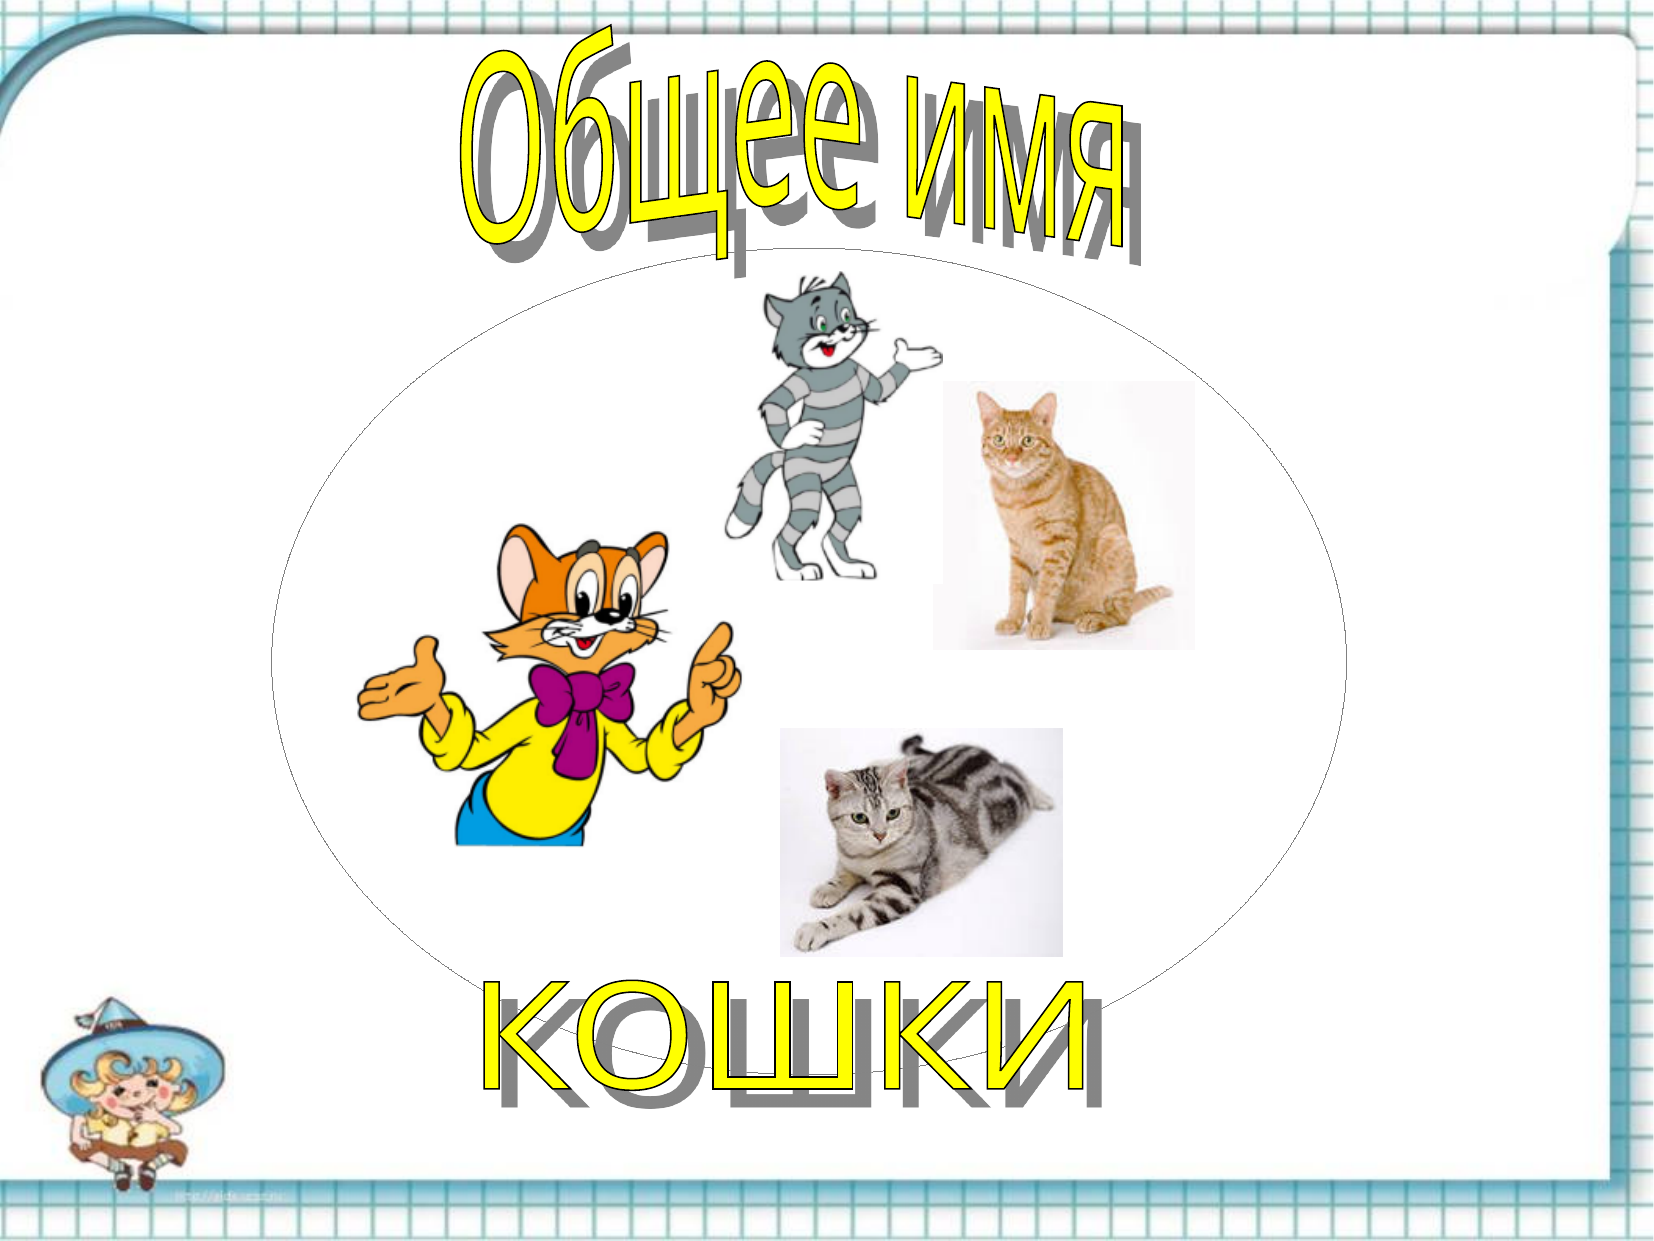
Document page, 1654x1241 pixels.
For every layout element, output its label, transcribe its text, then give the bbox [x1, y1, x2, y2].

text_box КОШКИ [577, 980, 687, 1091]
text_box Общее имя [554, 25, 614, 233]
text_box КОШКИ [987, 981, 1083, 1089]
text_box Общее имя [1066, 101, 1122, 247]
text_box [1046, 1002, 1069, 1033]
text_box КОШКИ [884, 981, 972, 1089]
text_box [594, 993, 670, 1060]
text_box Общее имя [804, 63, 860, 210]
picture [0, 0, 1654, 1241]
text_box КОШКИ [484, 981, 571, 1089]
text_box Общее имя [460, 50, 541, 245]
text_box КОШКИ [712, 981, 853, 1089]
text_box Общее имя [984, 86, 1055, 238]
text_box [900, 1036, 928, 1069]
text_box Общее имя [907, 76, 965, 225]
text_box Общее имя [735, 60, 792, 207]
text_box [271, 248, 1347, 1075]
text_box Общее имя [630, 70, 728, 260]
